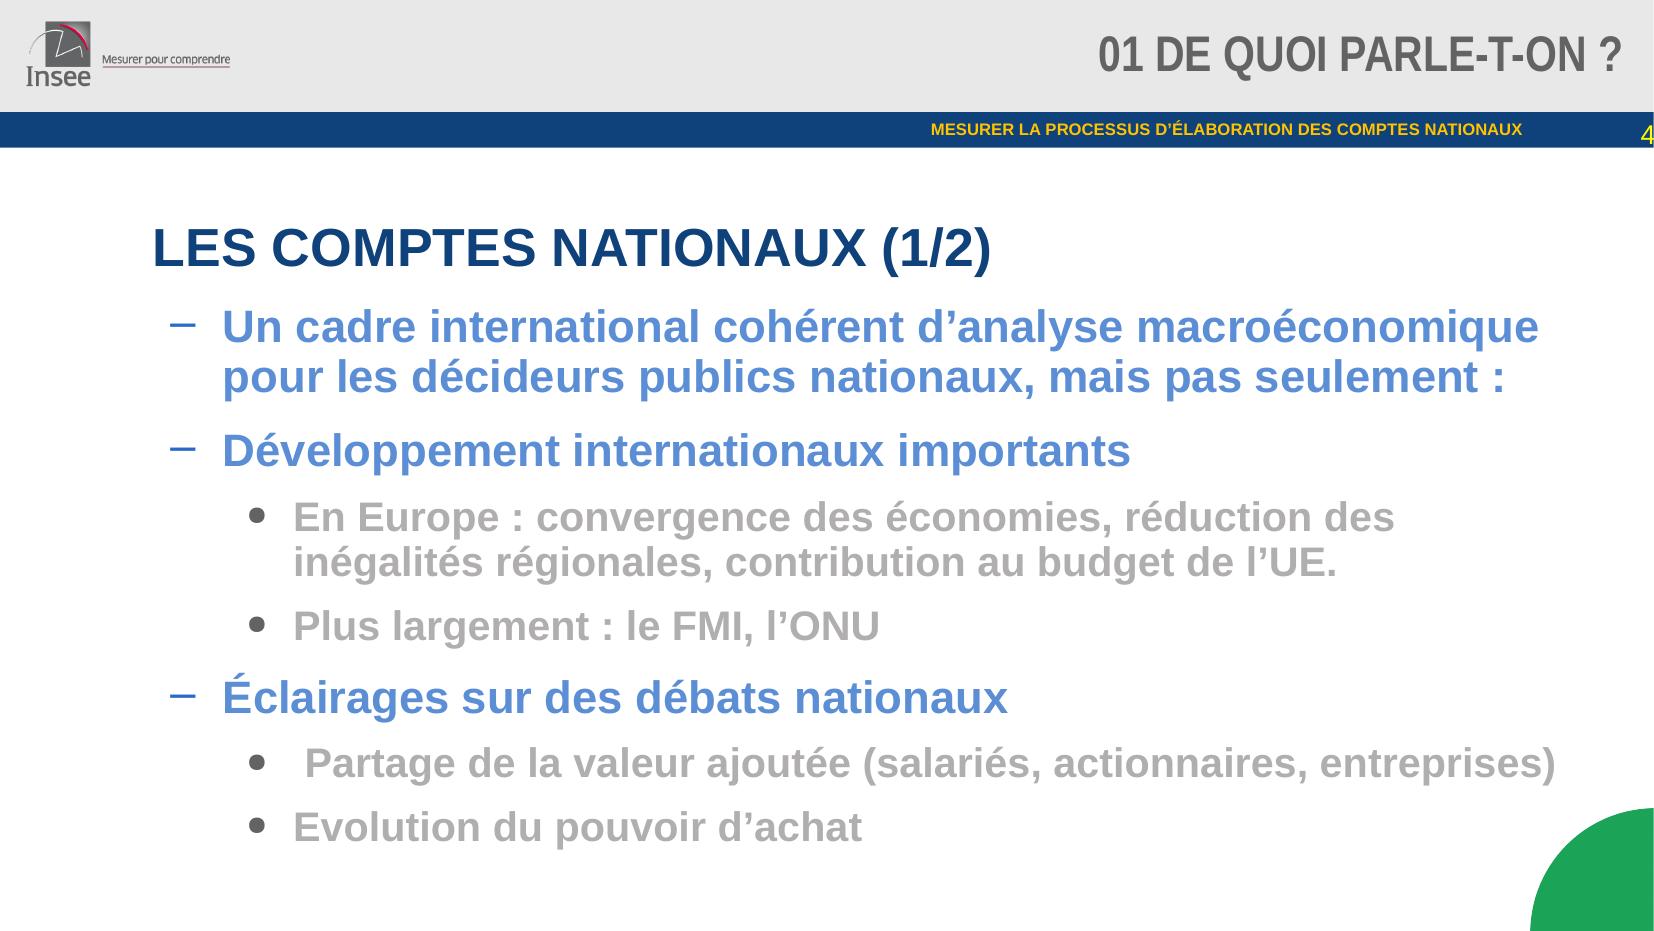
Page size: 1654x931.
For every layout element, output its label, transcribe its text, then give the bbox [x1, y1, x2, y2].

title 01 De quoi parle-t-on ? [265, 0, 1625, 107]
list Les comptes nationaux (1/2) Un cadre international cohérent d’analyse macroéconomique pour les décideurs publics nationaux, mais pas seulement : Développement internationaux importants En Europe : convergence des économies, réduction des inégalités régionales, contribution au budget de l’UE. Plus largement : le FMI, l’ONU Éclairages sur des débats nationaux Partage de la valeur ajoutée (salariés, actionnaires, entreprises) Evolution du pouvoir d’achat [82, 217, 1571, 861]
picture [23, 0, 230, 89]
picture [1530, 808, 1654, 931]
